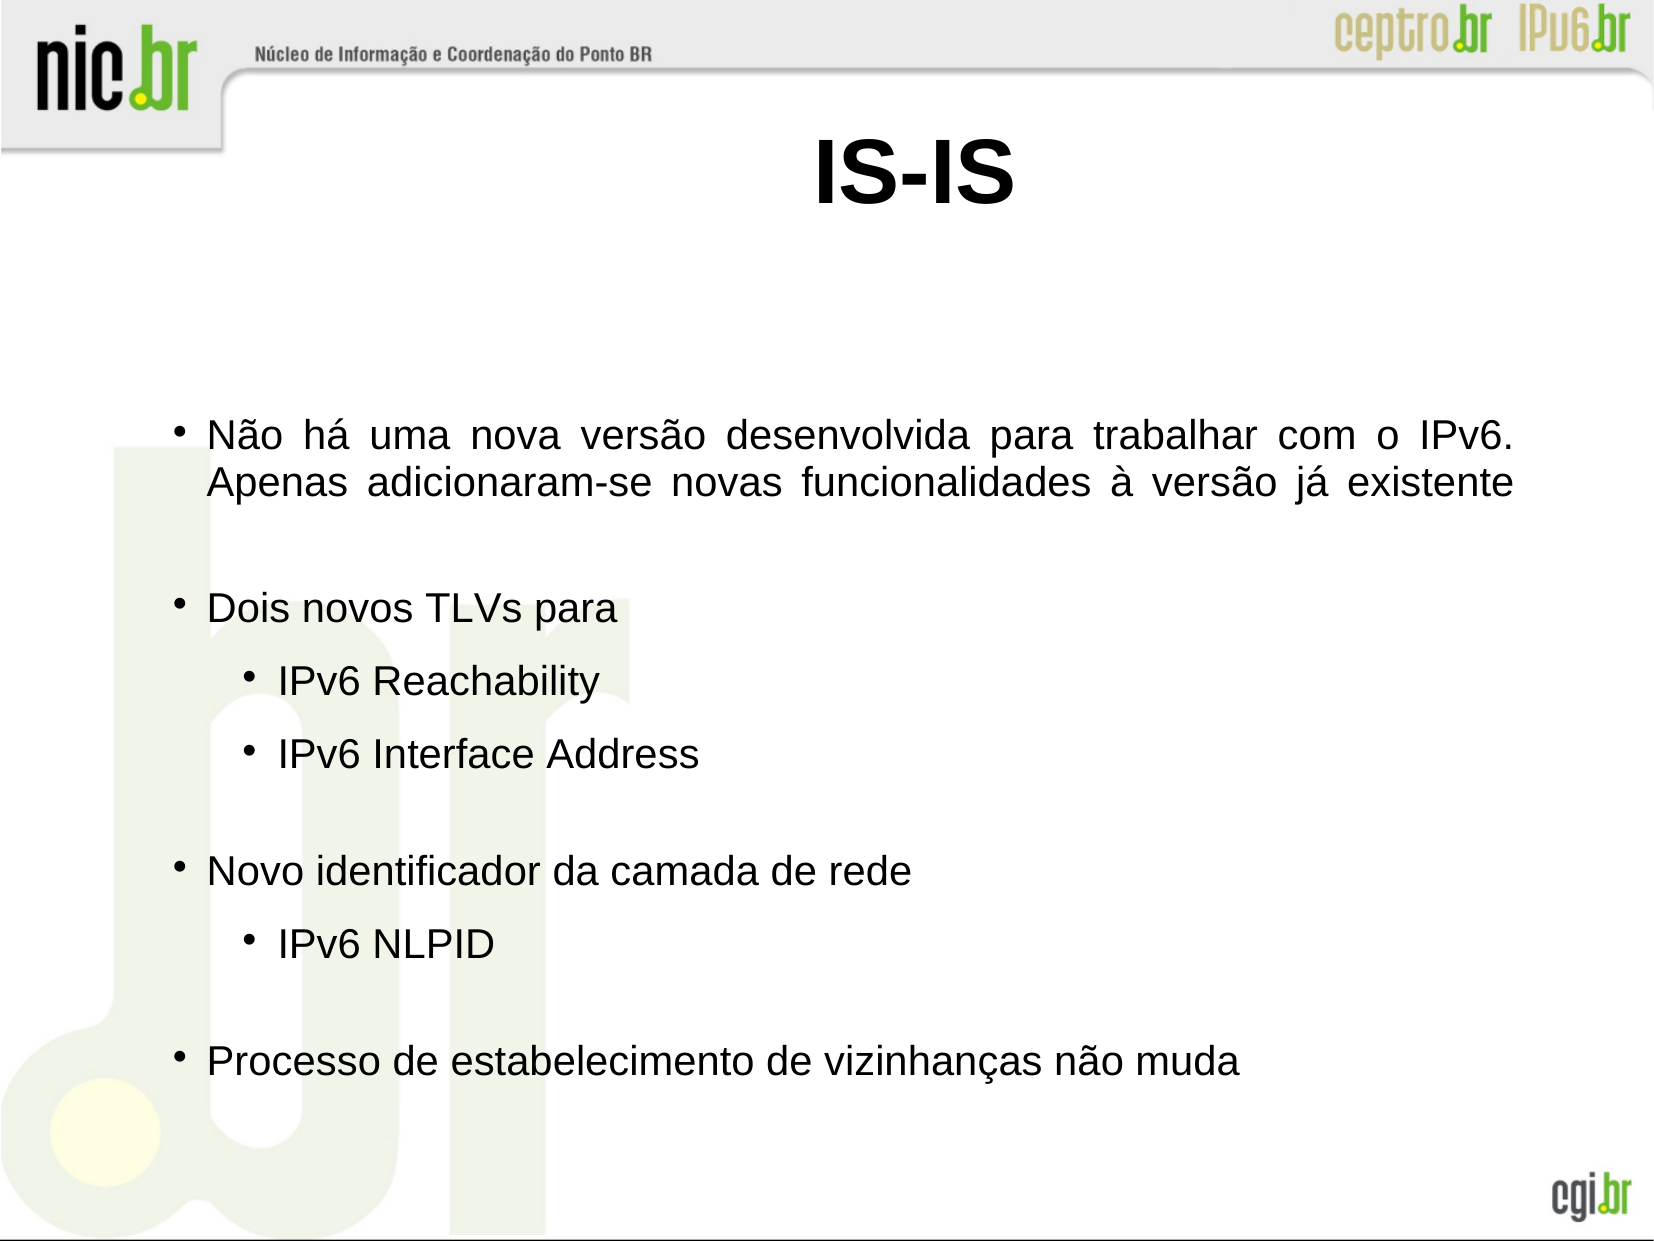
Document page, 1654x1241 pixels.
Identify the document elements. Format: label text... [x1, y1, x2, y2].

text_box IS-IS [177, 97, 1654, 216]
text_box Não há uma nova versão desenvolvida para trabalhar com o IPv6. Apenas adicionaram-se novas funcionalidades à versão já existente Dois novos TLVs para IPv6 Reachability IPv6 Interface Address Novo identificador da camada de rede IPv6 NLPID Processo de estabelecimento de vizinhanças não muda [123, 402, 1530, 543]
picture [0, 0, 1654, 1241]
